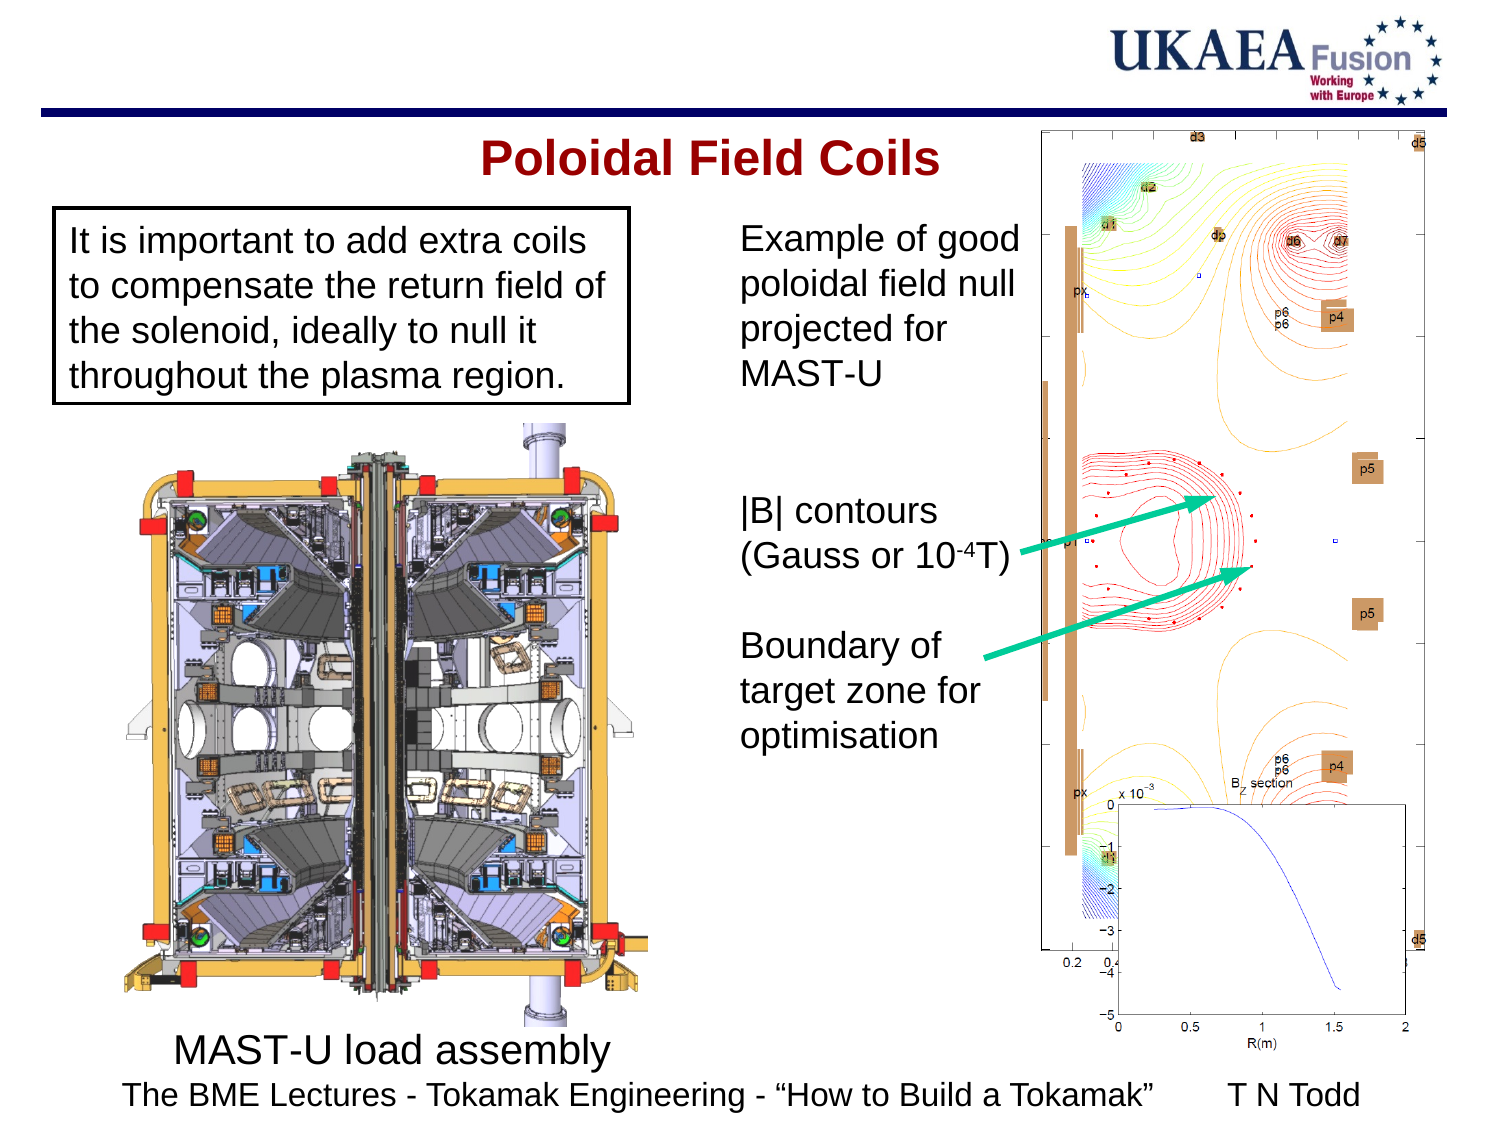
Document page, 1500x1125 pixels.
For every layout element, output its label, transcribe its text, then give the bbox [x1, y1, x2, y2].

text_box Poloidal Field Coils [409, 117, 1013, 194]
picture [1107, 15, 1443, 106]
text_box Example of good poloidal field null projected for MAST-U |B| contours (Gauss or 10-4T) Boundary of target zone for optimisation [725, 206, 1037, 764]
picture [100, 423, 648, 1027]
picture [1037, 127, 1430, 1052]
text_box MAST-U load assembly [122, 1015, 663, 1081]
text_box It is important to add extra coils to compensate the return field of the solenoid, ideally to null it throughout the plasma region. [54, 208, 630, 404]
